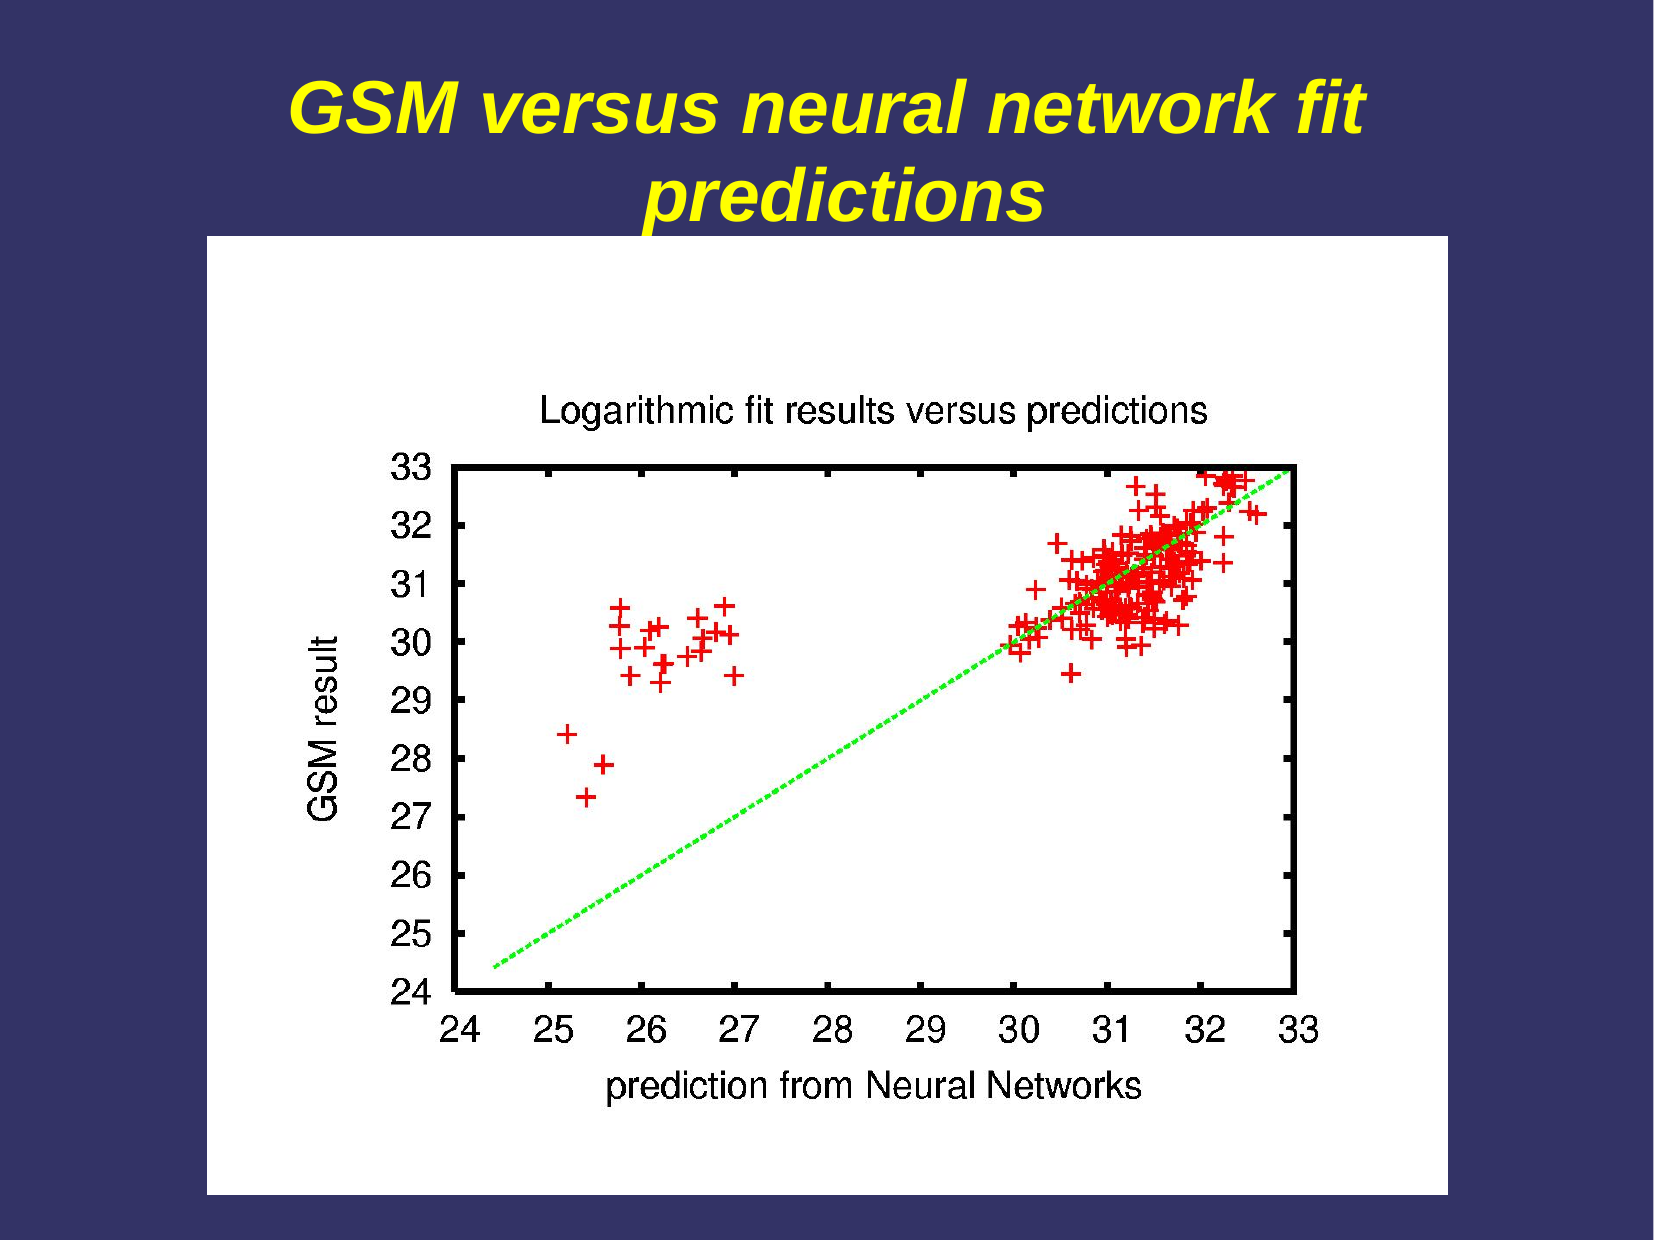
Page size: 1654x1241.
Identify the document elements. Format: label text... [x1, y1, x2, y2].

title GSM versus neural network fit predictions [121, 34, 1534, 265]
picture [207, 236, 1448, 1195]
